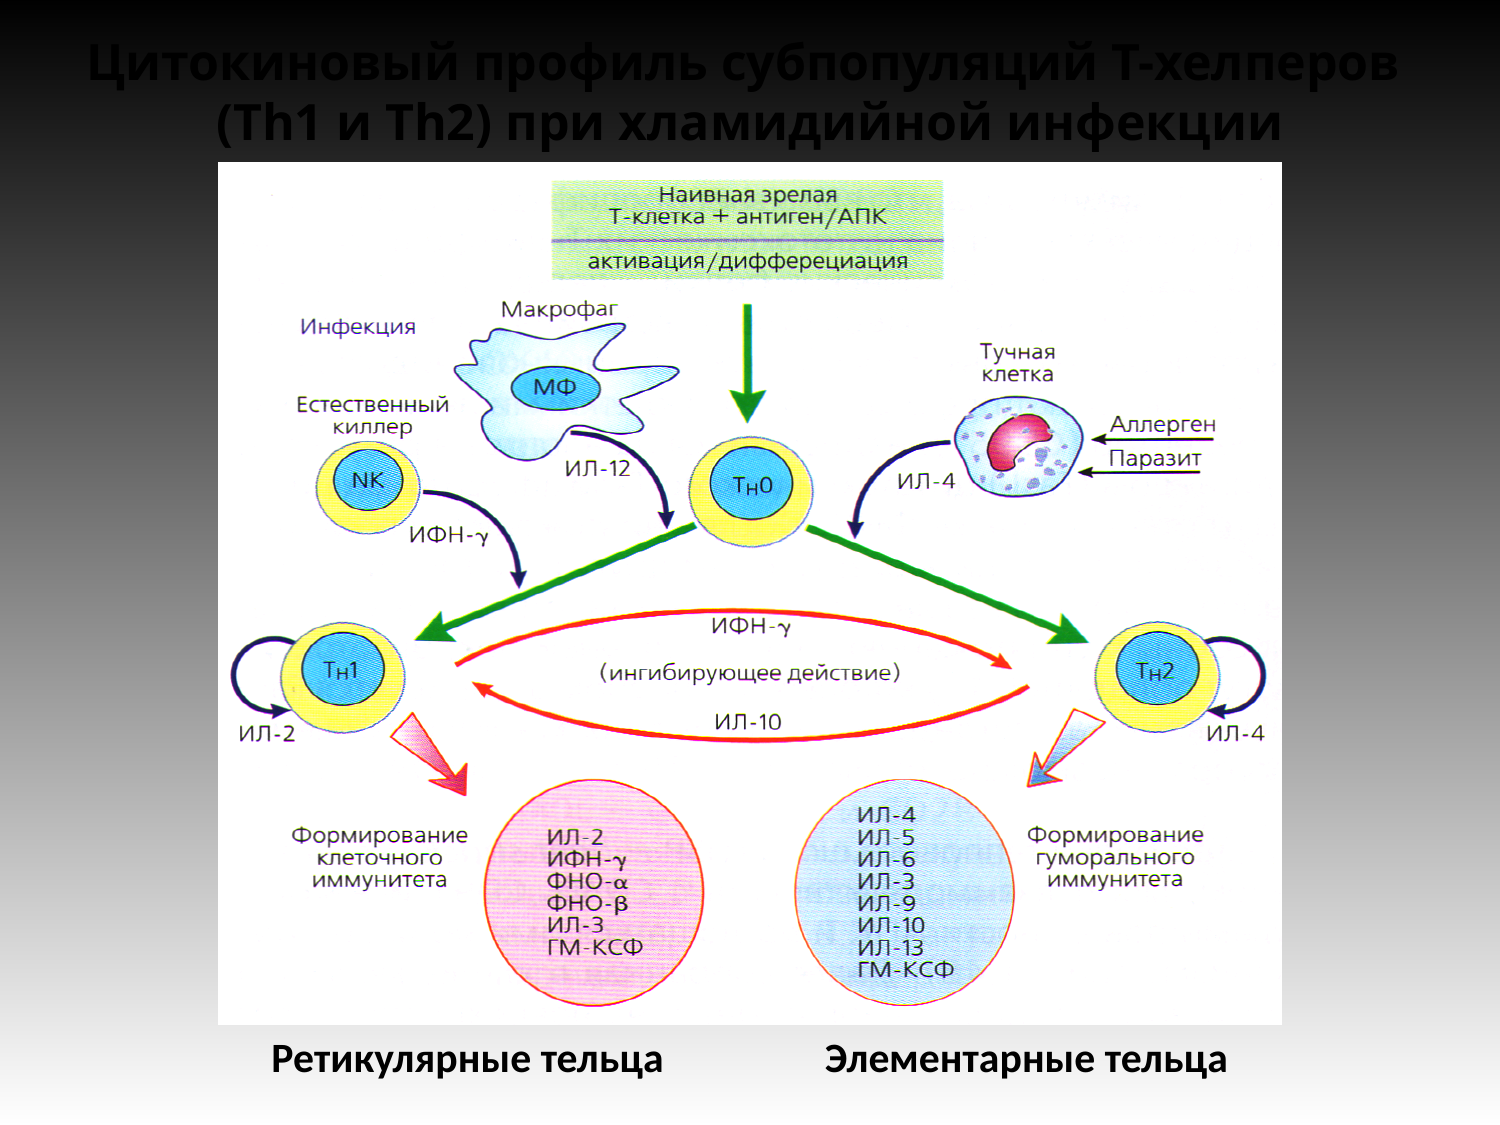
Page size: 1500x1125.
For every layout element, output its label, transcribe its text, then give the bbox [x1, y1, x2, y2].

subtitle Ретикулярные тельца Элементарные тельца [147, 1023, 1353, 1102]
title Цитокиновый профиль субпопуляций Т-хелперов (Th1 и Th2) при хламидийной инфекции [35, 23, 1465, 149]
picture [218, 162, 1282, 1025]
